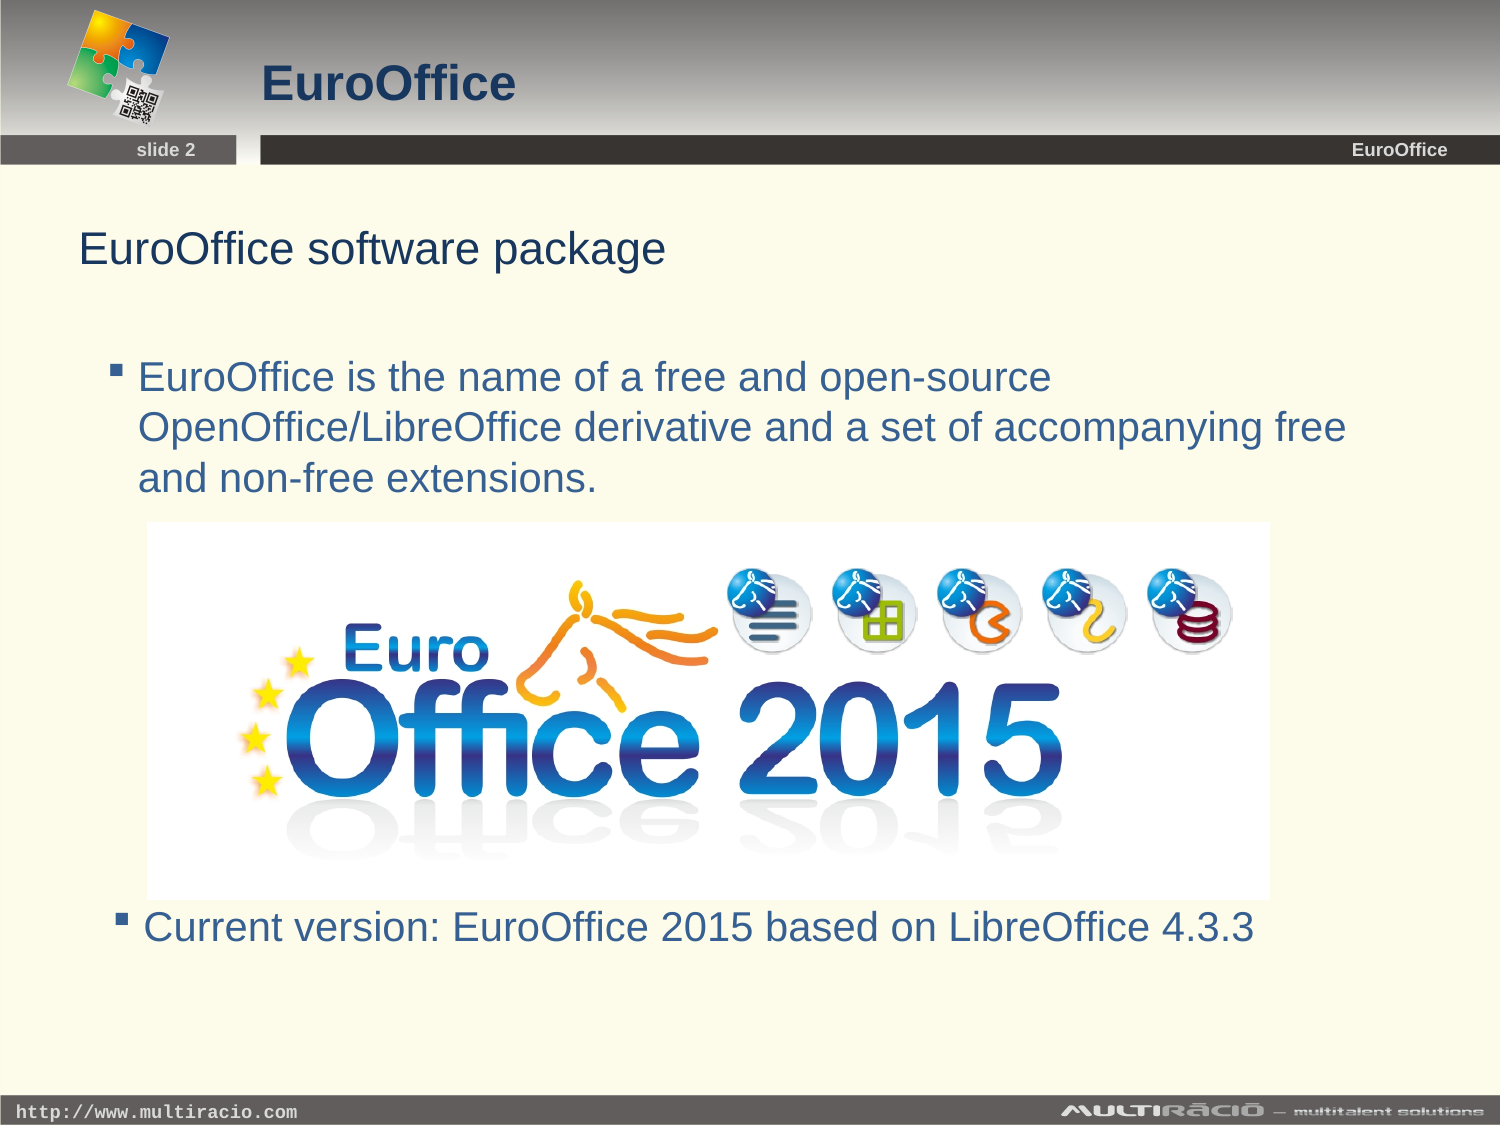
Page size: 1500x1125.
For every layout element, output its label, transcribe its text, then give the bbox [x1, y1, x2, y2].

title EuroOffice [246, 35, 1397, 111]
text_box slide <szám> [58, 137, 211, 161]
text_box EuroOffice [304, 137, 1468, 161]
list Current version: EuroOffice 2015 based on LibreOffice 4.3.3 [68, 826, 1447, 1089]
picture [0, 0, 1500, 1125]
list EuroOffice software package EuroOffice is the name of a free and open-source OpenOffice/LibreOffice derivative and a set of accompanying free and non-free extensions. [63, 210, 1442, 575]
